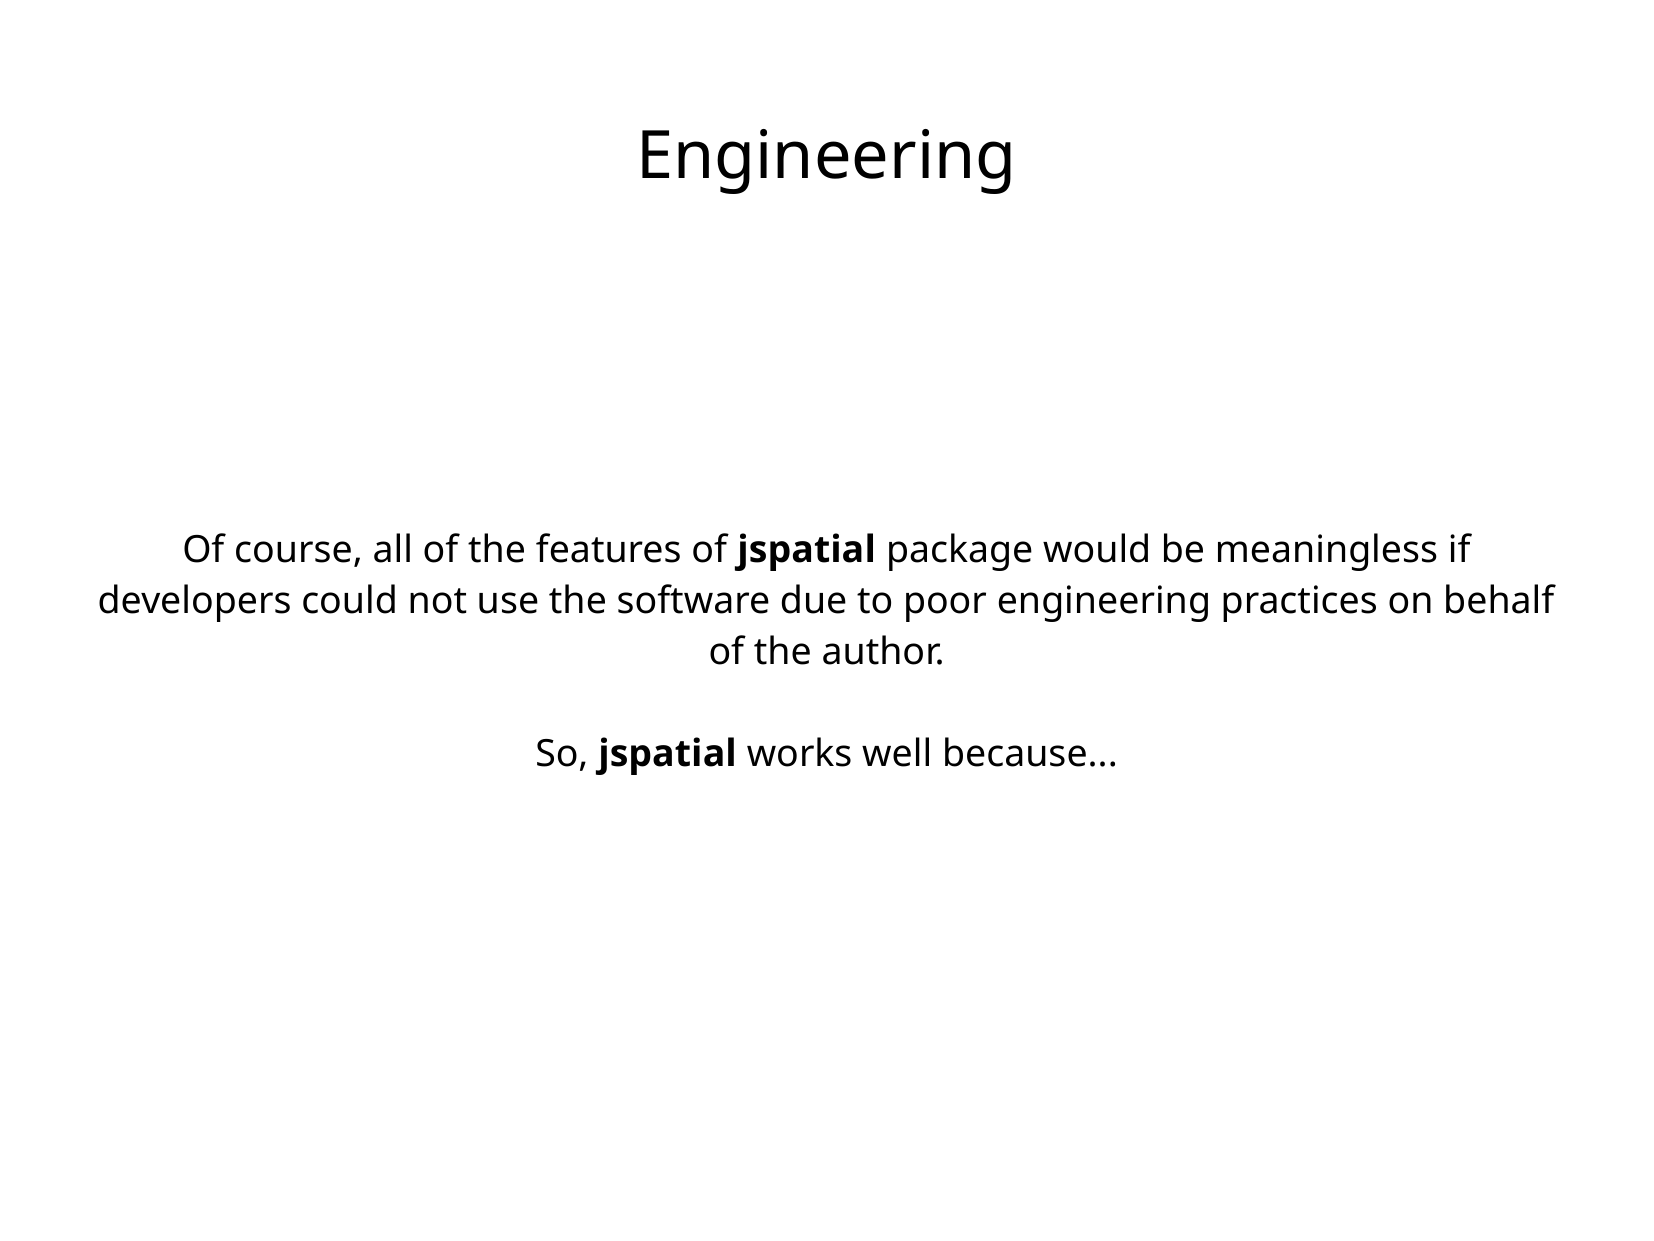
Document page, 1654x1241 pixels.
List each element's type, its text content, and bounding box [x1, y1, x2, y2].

subtitle Of course, all of the features of jspatial package would be meaningless if developers could not use the software due to poor engineering practices on behalf of the author. So, jspatial works well because... [82, 290, 1571, 1010]
title Engineering [82, 49, 1571, 257]
